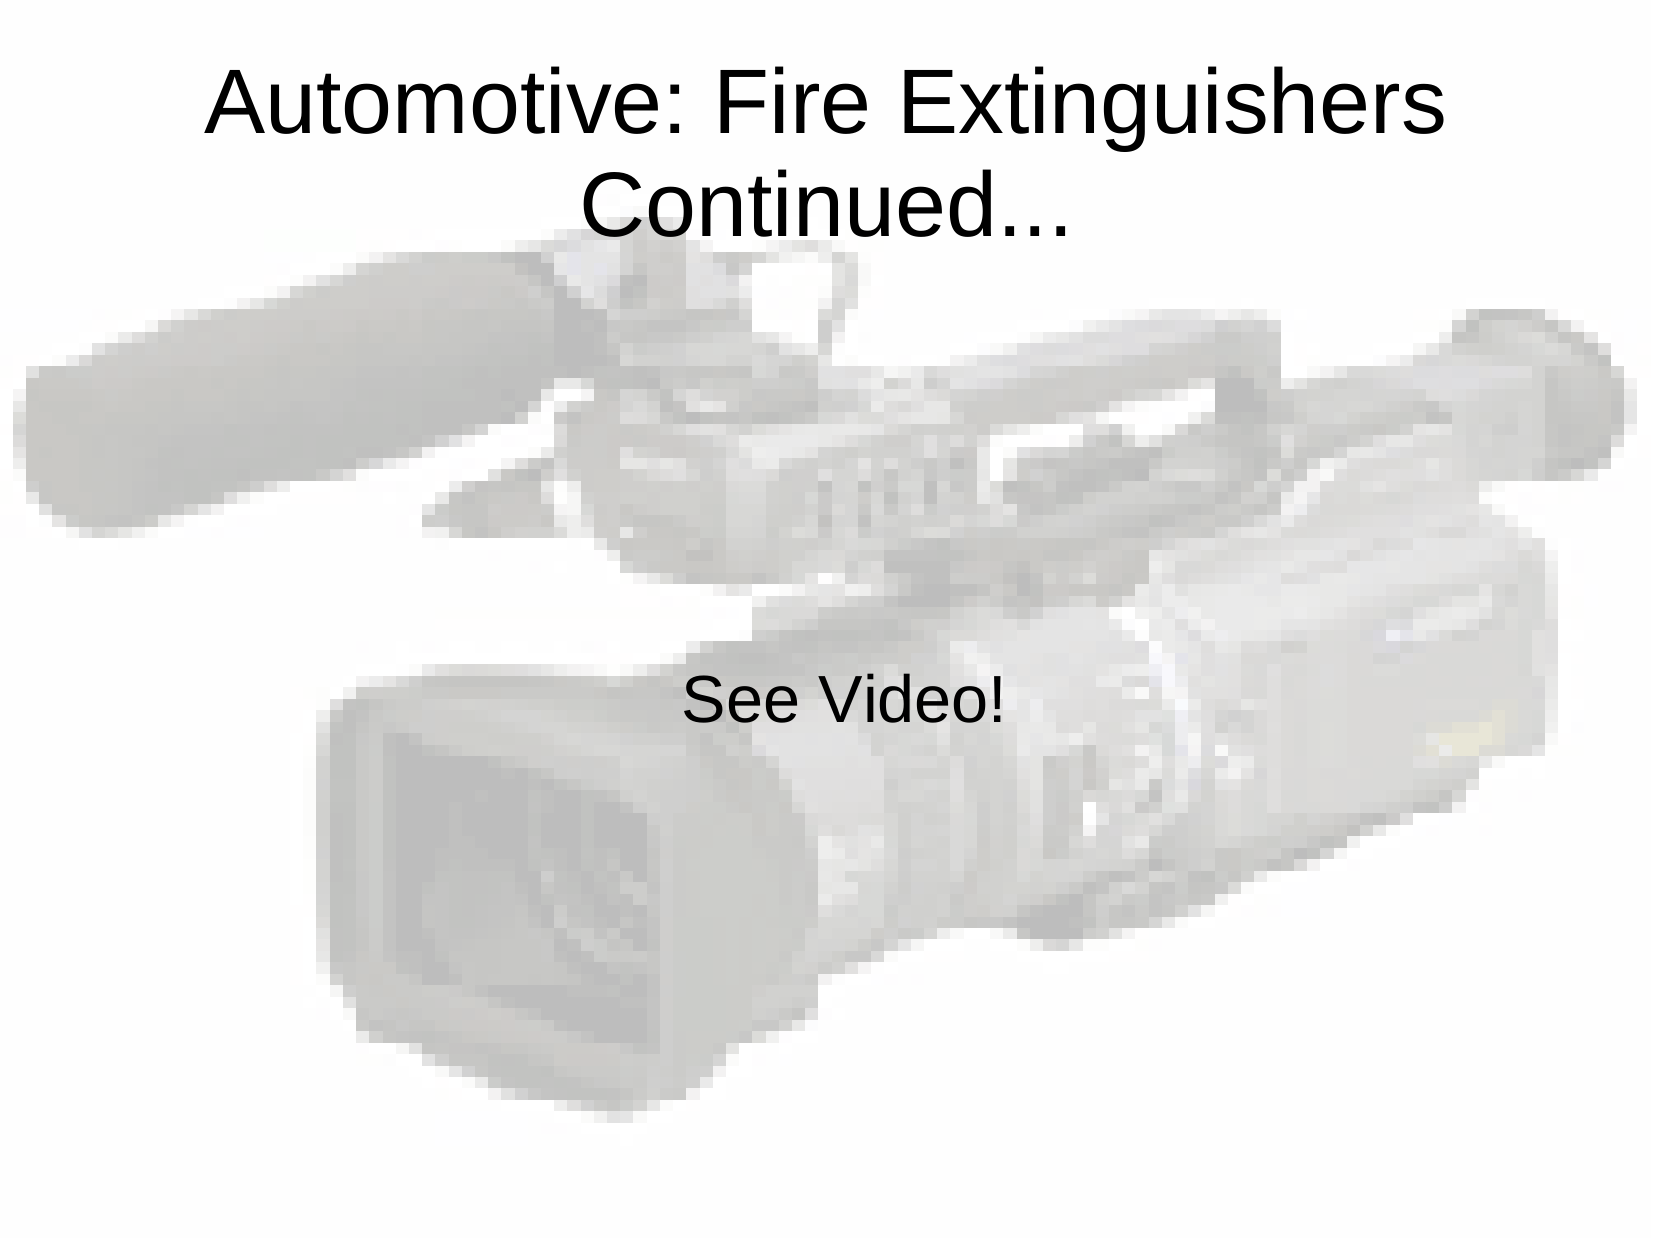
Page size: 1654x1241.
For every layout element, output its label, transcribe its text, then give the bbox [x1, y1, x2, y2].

picture [0, 0, 1651, 1238]
title Automotive: Fire Extinguishers Continued... [82, 50, 1571, 256]
subtitle See Video! [82, 290, 1571, 1109]
